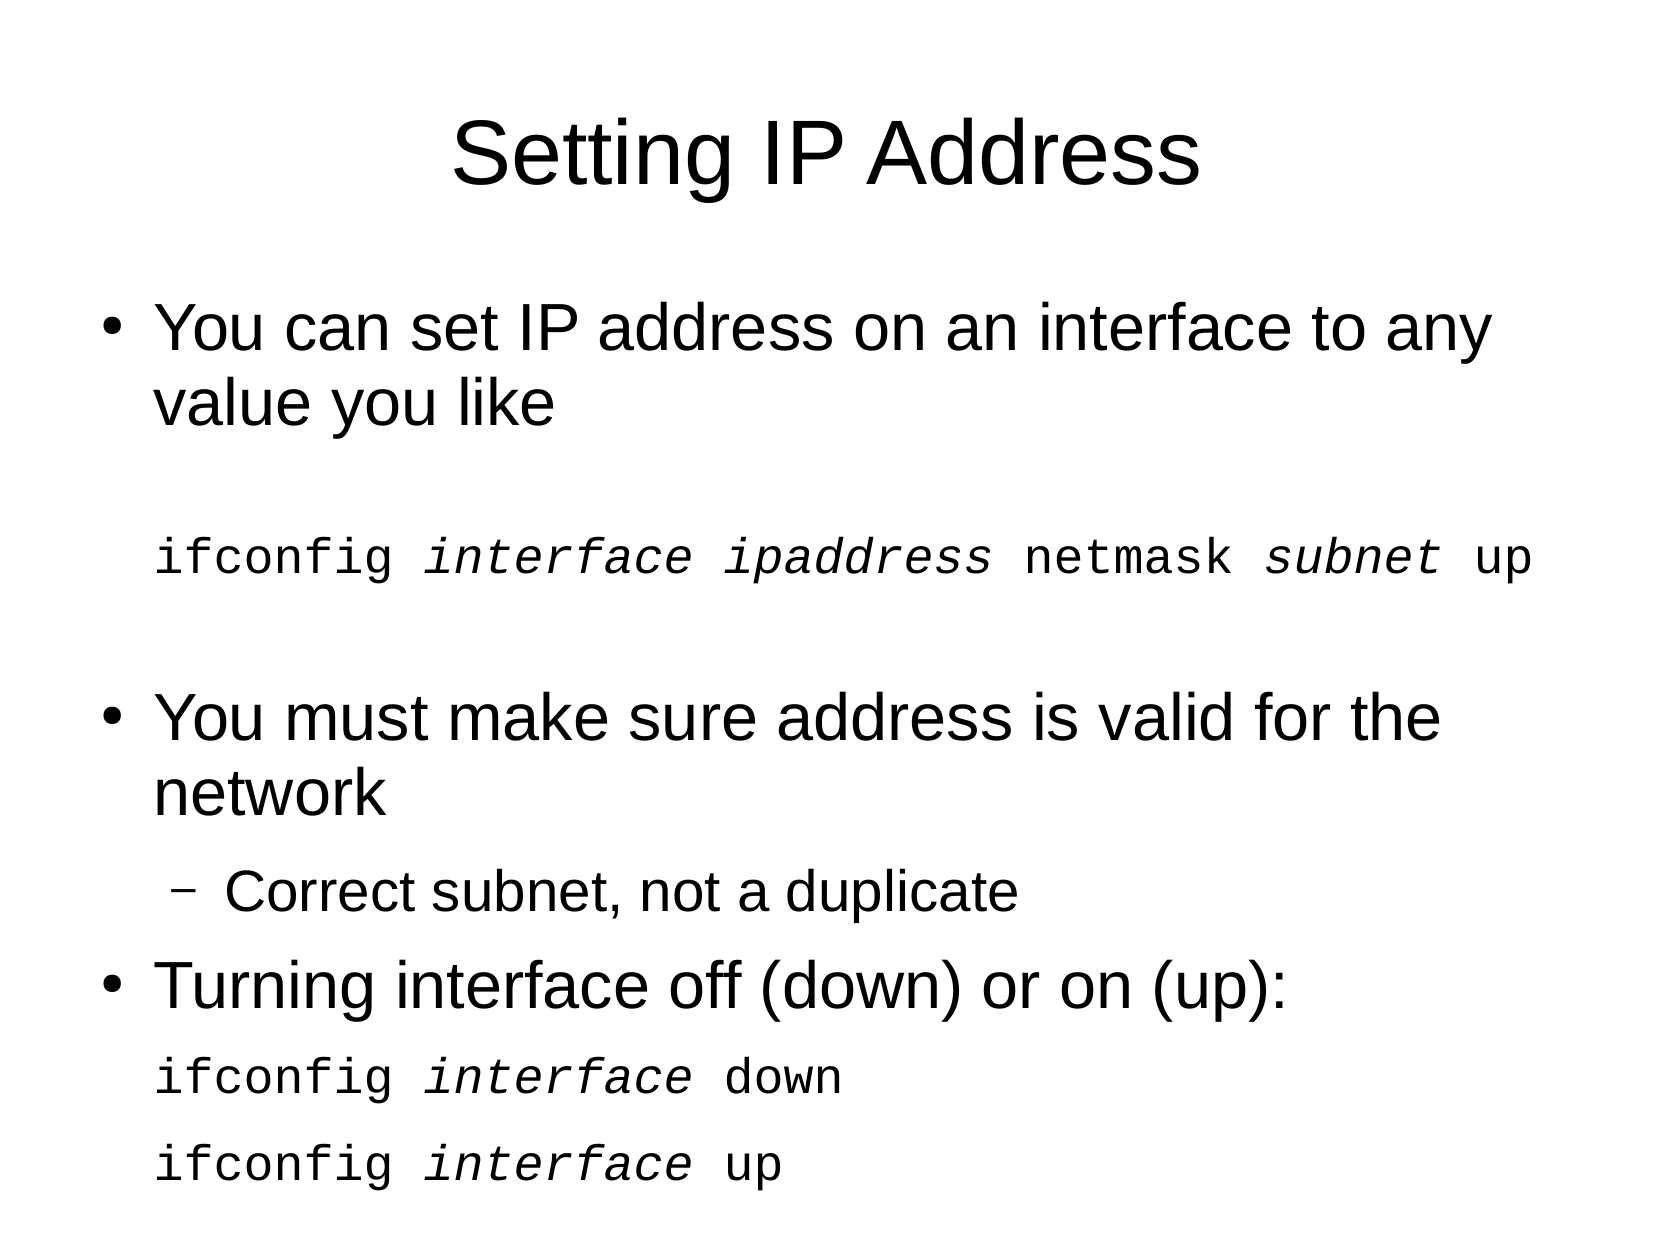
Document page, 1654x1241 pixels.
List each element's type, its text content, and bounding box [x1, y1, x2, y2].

list You can set IP address on an interface to any value you like ifconfig interface ipaddress netmask subnet up You must make sure address is valid for the network Correct subnet, not a duplicate Turning interface off (down) or on (up): ifconfig interface down ifconfig interface up [82, 290, 1571, 1205]
title Setting IP Address [82, 49, 1571, 257]
